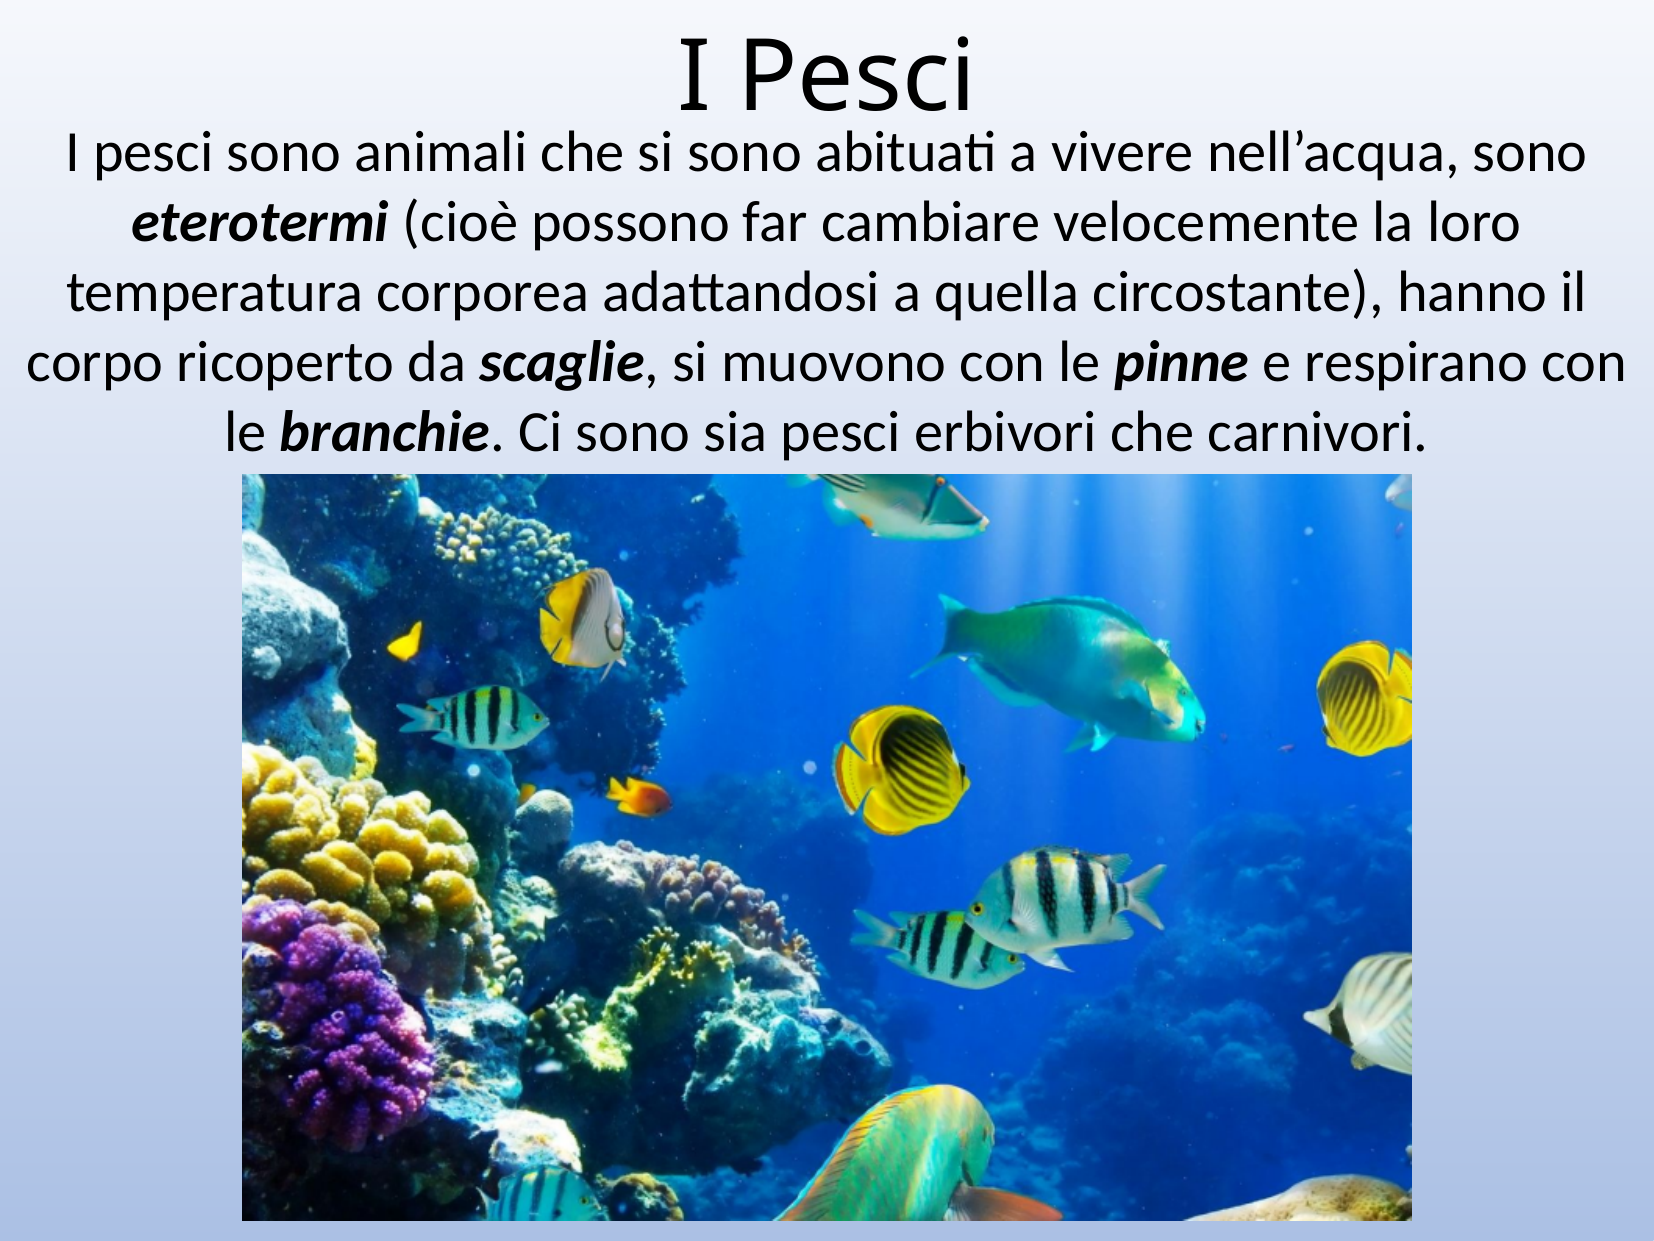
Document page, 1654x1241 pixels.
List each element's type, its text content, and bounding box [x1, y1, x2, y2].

picture [242, 474, 1412, 1221]
text_box I Pesci [0, 3, 1654, 105]
text_box I pesci sono animali che si sono abituati a vivere nell’acqua, sono eterotermi (cioè possono far cambiare velocemente la loro temperatura corporea adattandosi a quella circostante), hanno il corpo ricoperto da scaglie, si muovono con le pinne e respirano con le branchie. Ci sono sia pesci erbivori che carnivori. [0, 105, 1654, 475]
